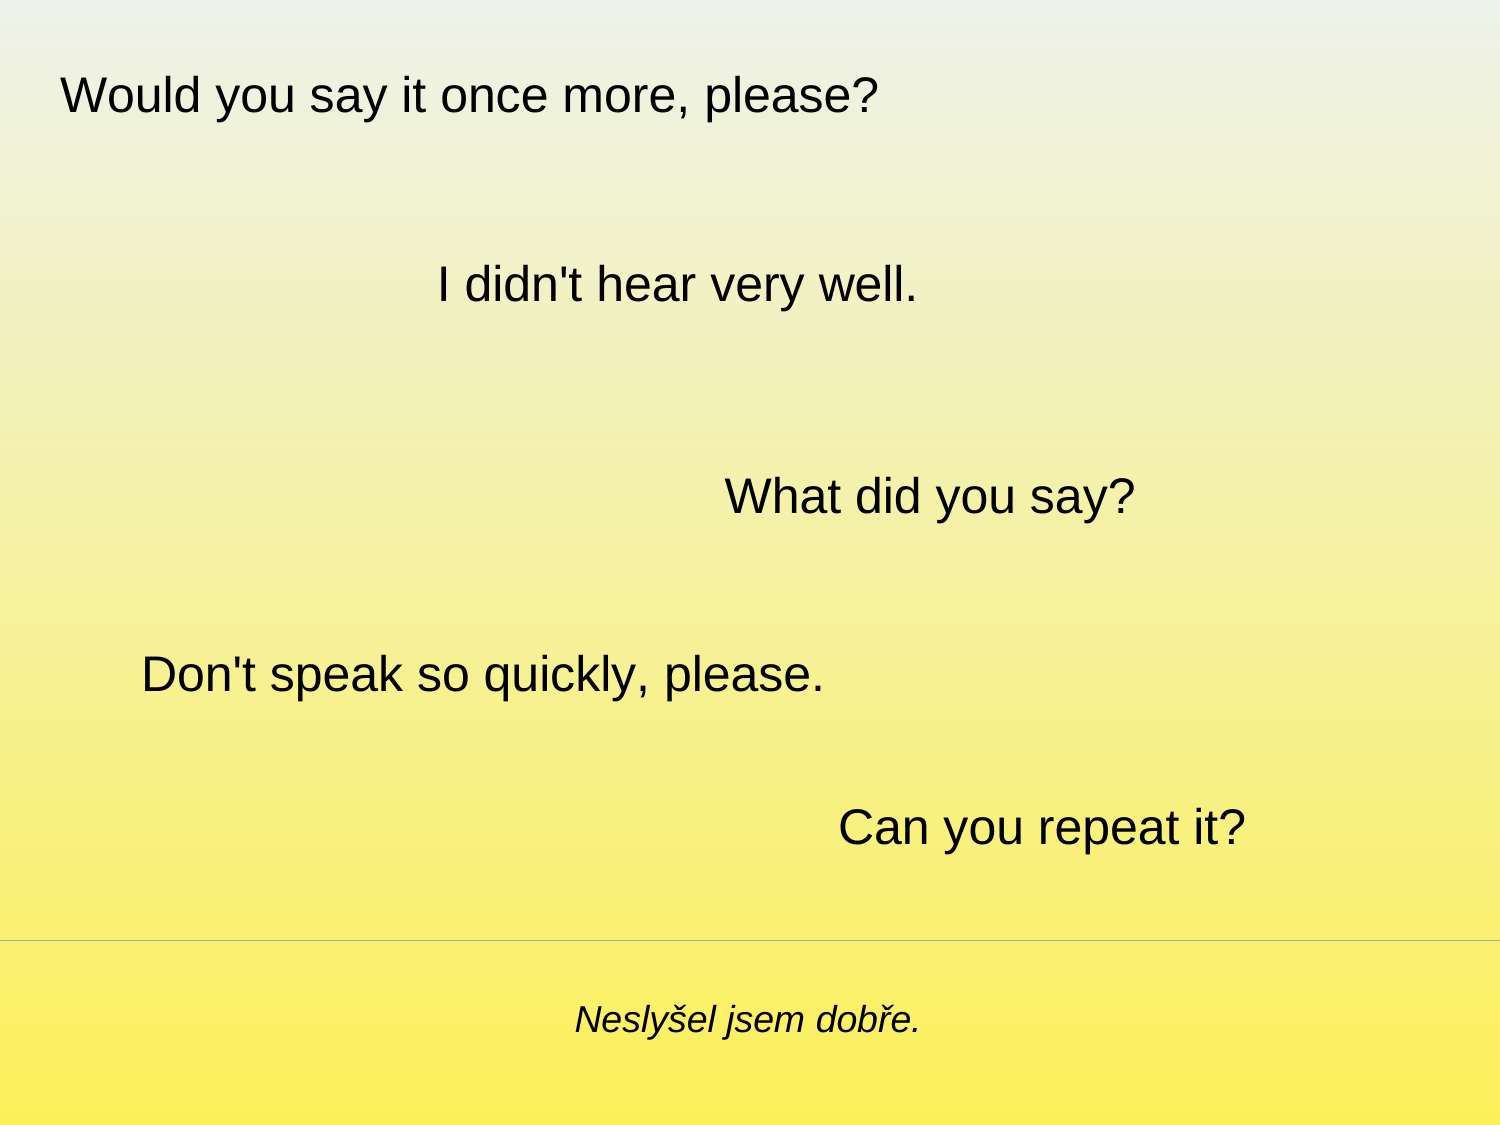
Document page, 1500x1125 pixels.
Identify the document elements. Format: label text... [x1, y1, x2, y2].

text_box Neslyšel jsem dobře. [559, 987, 937, 1049]
text_box Can you repeat it? [823, 786, 1262, 863]
text_box Would you say it once more, please? [45, 54, 895, 131]
text_box I didn't hear very well. [422, 243, 934, 319]
text_box What did you say? [709, 456, 1151, 532]
text_box Don't speak so quickly, please. [126, 633, 841, 709]
